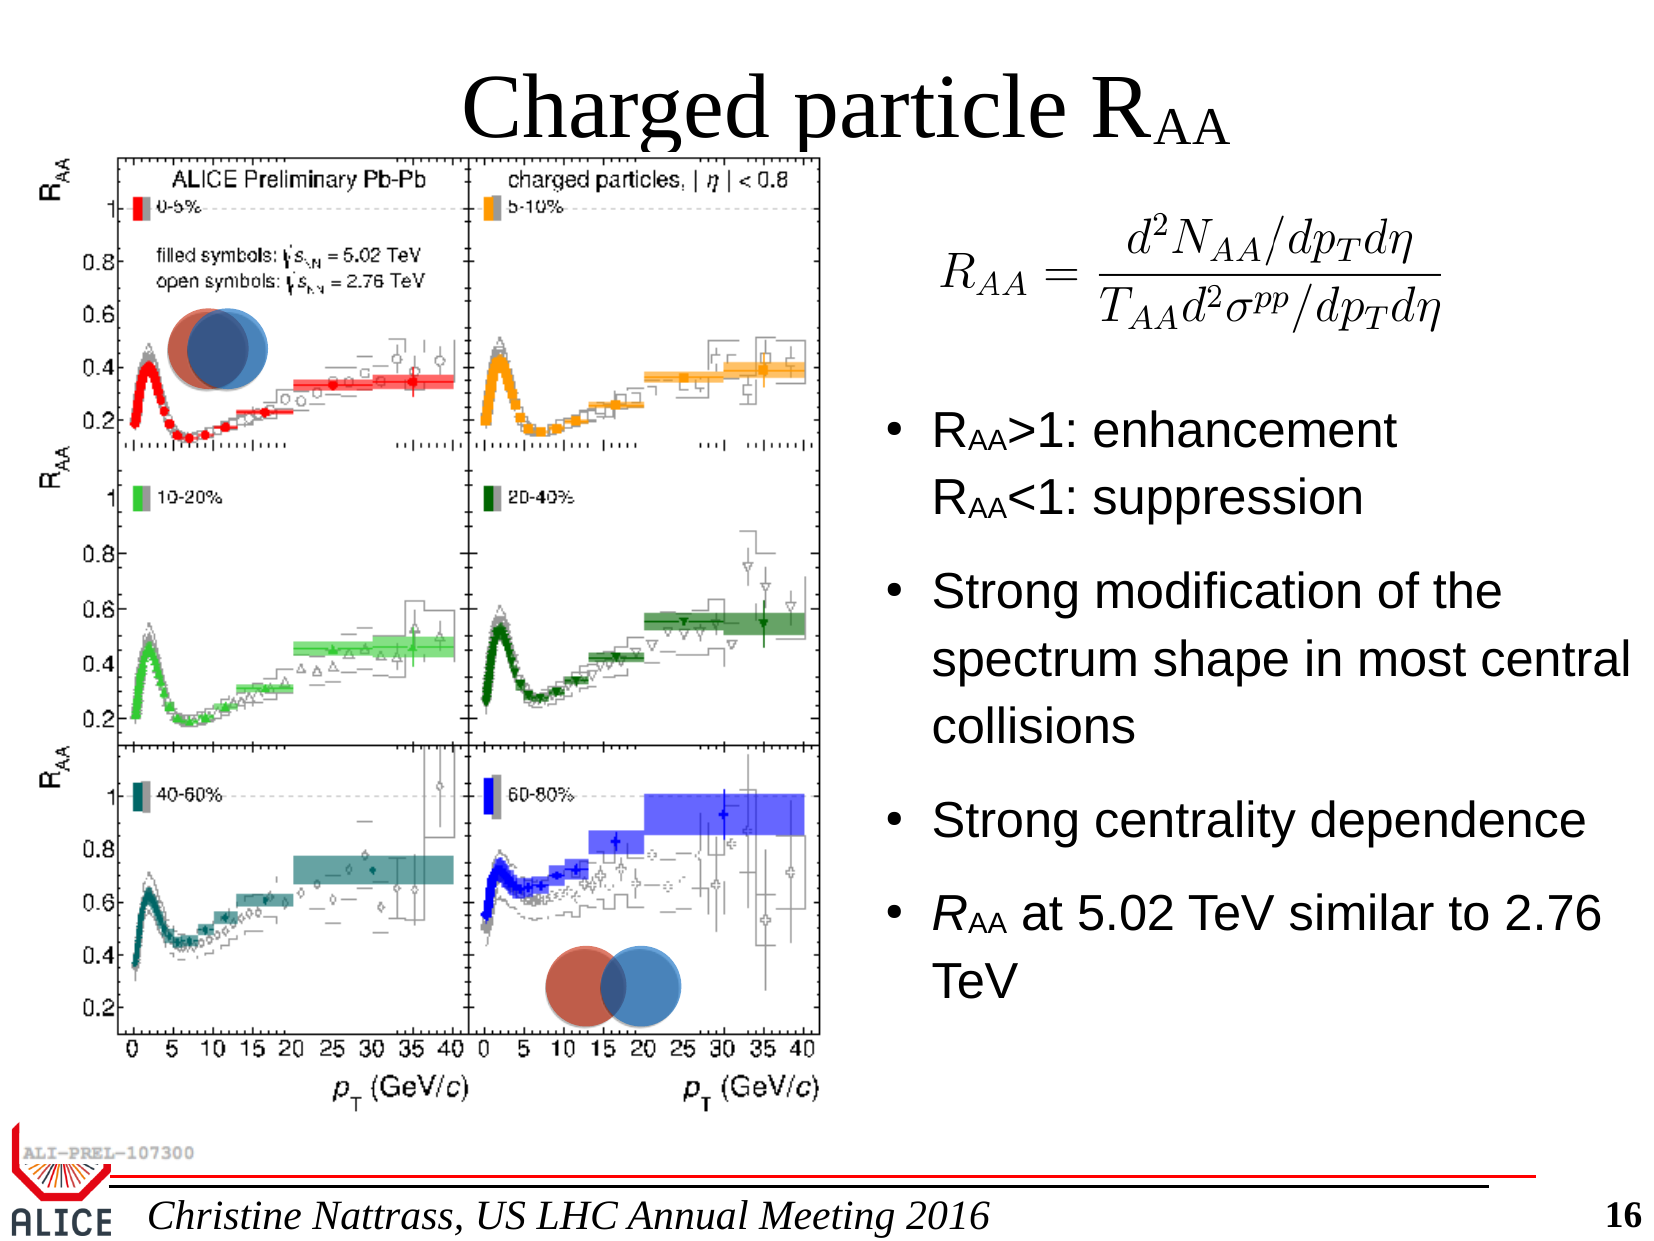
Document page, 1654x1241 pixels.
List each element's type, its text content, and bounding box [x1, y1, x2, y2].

text_box [167, 308, 269, 390]
title Charged particle RAA [101, 2, 1591, 211]
text_box [545, 945, 682, 1027]
picture [11, 152, 827, 1236]
list RAA>1: enhancement RAA<1: suppression Strong modification of the spectrum shape in most central collisions Strong centrality dependence RAA at 5.02 TeV similar to 2.76 TeV [870, 390, 1650, 1010]
picture [940, 212, 1441, 333]
